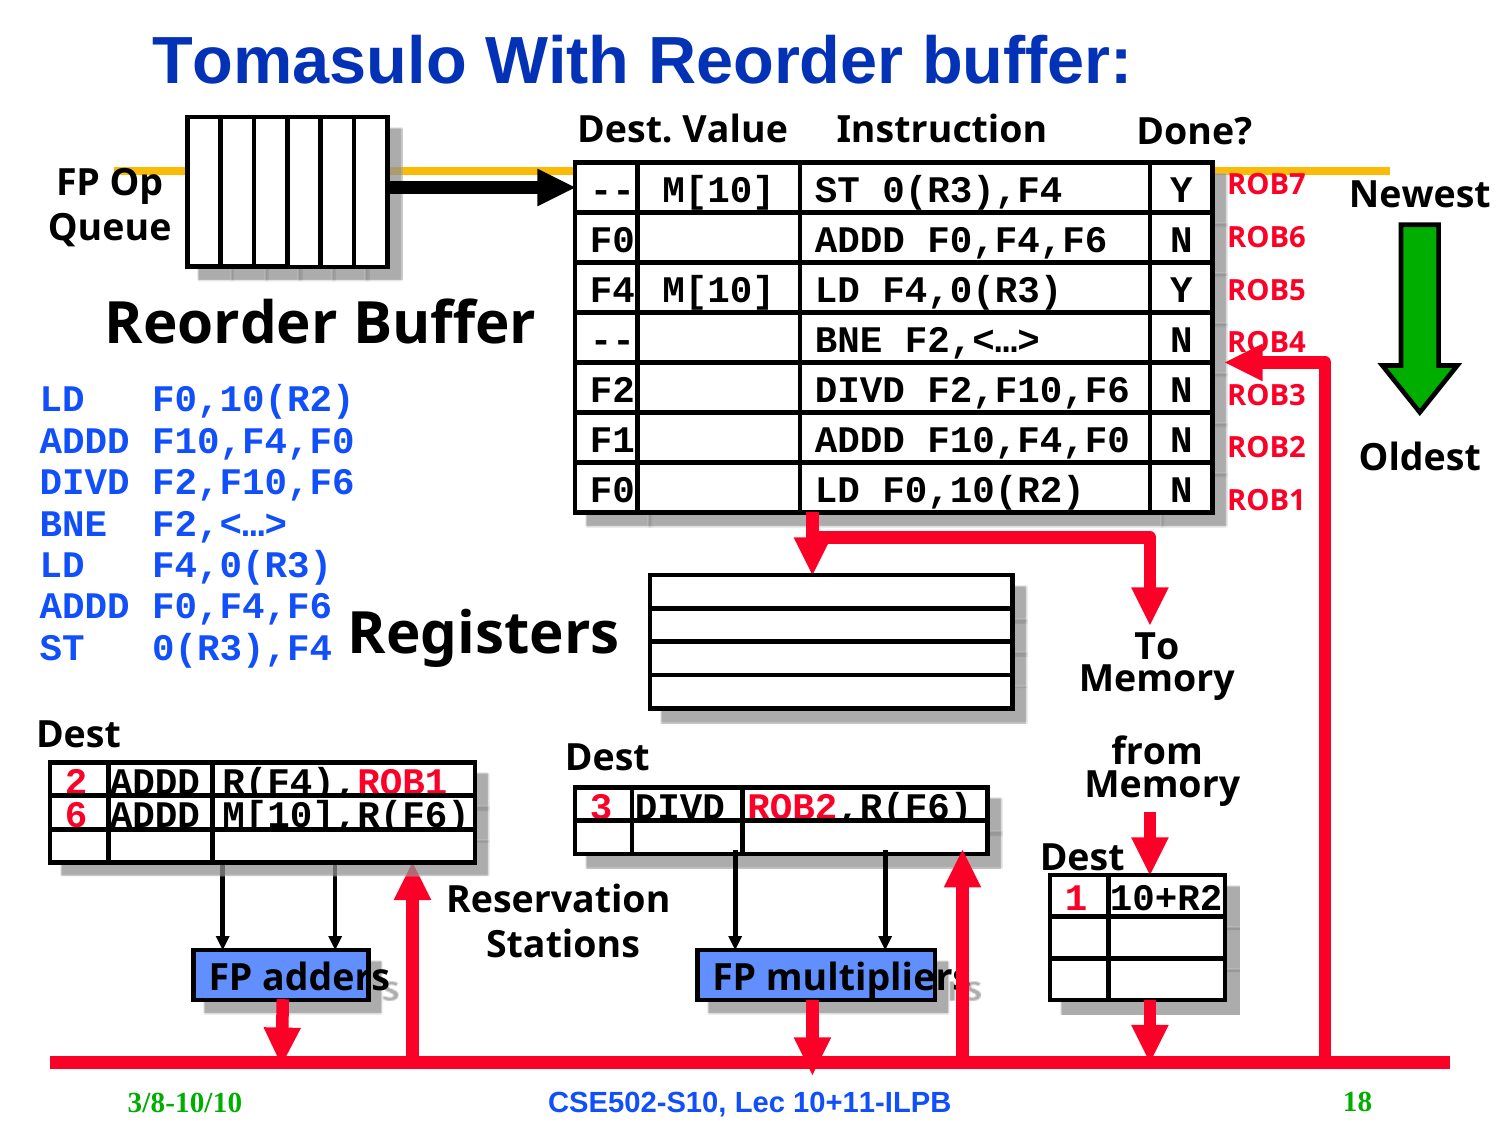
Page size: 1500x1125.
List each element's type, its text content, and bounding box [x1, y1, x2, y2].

text_box Reorder Buffer [89, 277, 552, 363]
text_box 3 DIVD ROB2,R(F6) [745, 787, 988, 820]
text_box [215, 829, 475, 863]
text_box 6 ADDD M[10],R(F6) [111, 795, 210, 829]
text_box 6 ADDD M[10],R(F6) [215, 795, 475, 829]
text_box CSE502-S10, Lec 10+11-ILPB [512, 1088, 988, 1113]
text_box -- [575, 312, 637, 362]
text_box Newest [1334, 162, 1500, 223]
text_box ADDD F0,F4,F6 [800, 212, 1149, 262]
text_box Dest [21, 702, 136, 763]
text_box [650, 575, 1013, 709]
text_box FP adders [193, 950, 369, 1000]
text_box 1 10+R2 [1050, 886, 1106, 916]
text_box [745, 820, 988, 855]
text_box N [1149, 362, 1213, 412]
text_box 6 ADDD M[10],R(F6) [50, 795, 106, 829]
text_box LD F0,10(R2) [800, 462, 1149, 513]
text_box N [1149, 212, 1213, 262]
text_box 2 ADDD R(F4),ROB1 [215, 762, 475, 795]
text_box FP multipliers [697, 950, 936, 1000]
text_box [111, 829, 210, 860]
text_box -- [575, 162, 637, 212]
text_box Dest [1024, 824, 1140, 886]
text_box [1111, 916, 1225, 1000]
text_box [574, 820, 630, 855]
text_box F10 [575, 412, 637, 462]
text_box M[10] [637, 262, 800, 312]
text_box [637, 212, 800, 262]
text_box LD F4,0(R3) [800, 262, 1149, 312]
text_box N [1149, 462, 1213, 513]
text_box [50, 829, 106, 863]
text_box Reservation Stations [431, 866, 696, 973]
text_box 1 10+R2 [1111, 874, 1225, 916]
text_box FP Op Queue [33, 149, 187, 256]
text_box 3 DIVD ROB2,R(F6) [574, 787, 630, 820]
text_box LD F0,10(R2) ADDD F10,F4,F0 DIVD F2,F10,F6 BNE F2,<…> LD F4,0(R3) ADDD F0,F4,F6 ST 0(R3),F4 [24, 385, 376, 672]
text_box 3/8-10/10 [112, 1088, 426, 1113]
text_box F4 [575, 262, 637, 312]
text_box F0 [575, 212, 637, 262]
text_box To Memory [1064, 613, 1250, 706]
text_box Y [1149, 262, 1213, 312]
text_box 3 DIVD ROB2,R(F6) [634, 790, 740, 820]
text_box ADDD F10,F4,F0 [800, 412, 1149, 462]
text_box Oldest [1343, 424, 1496, 486]
text_box F0 [575, 462, 637, 513]
text_box Dest [549, 724, 665, 786]
text_box ROB7 ROB6 ROB5 ROB4 ROB3 ROB2 ROB1 [1212, 162, 1322, 524]
text_box Done? [1121, 99, 1268, 161]
text_box [634, 820, 740, 852]
text_box M[10] [637, 162, 800, 212]
text_box [1050, 916, 1106, 1000]
title Tomasulo With Reorder buffer: [137, 0, 1379, 126]
text_box F2 [575, 362, 637, 412]
text_box <number> [1074, 1087, 1388, 1113]
text_box Dest. Value Instruction [562, 97, 1064, 158]
text_box 2 ADDD R(F4),ROB1 [50, 762, 106, 795]
text_box [1382, 224, 1458, 413]
text_box N [1149, 312, 1213, 362]
text_box Registers [333, 587, 635, 673]
text_box [187, 116, 388, 267]
text_box BNE F2,<…> [800, 312, 1149, 362]
text_box Y [1149, 162, 1213, 212]
text_box DIVD F2,F10,F6 [800, 362, 1149, 412]
text_box ST 0(R3),F4 [800, 162, 1149, 212]
text_box [637, 312, 800, 513]
text_box N [1149, 412, 1213, 462]
text_box from Memory [1069, 719, 1255, 812]
text_box 2 ADDD R(F4),ROB1 [111, 765, 210, 795]
